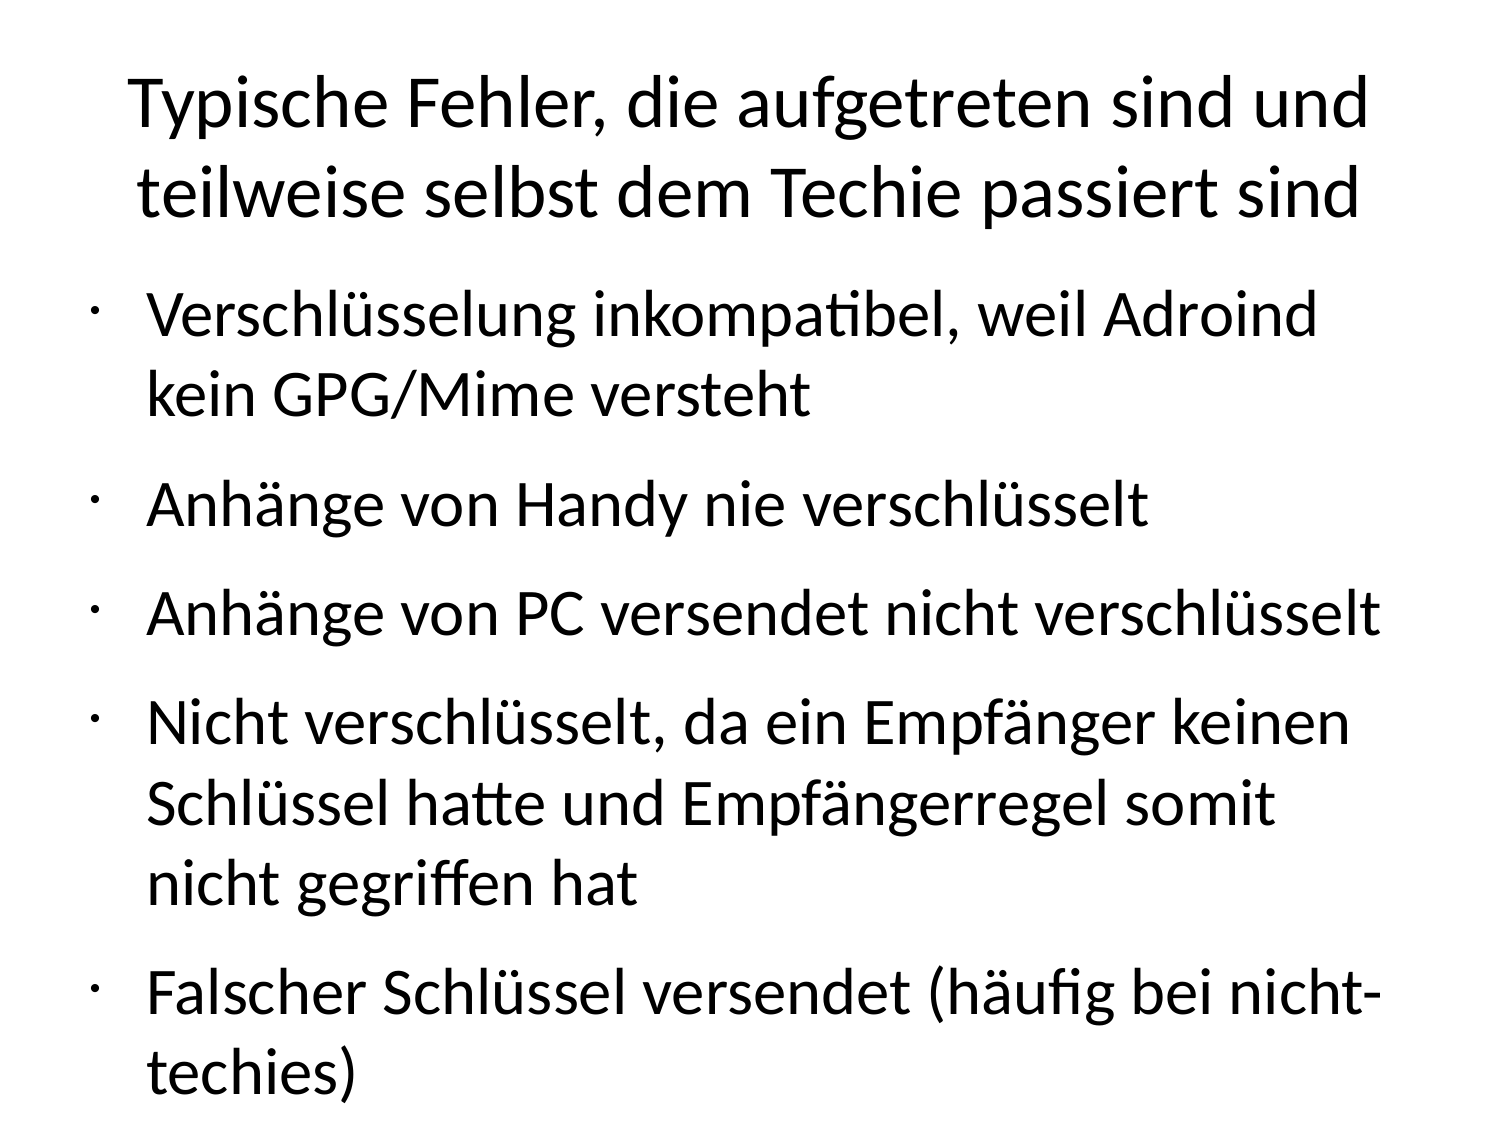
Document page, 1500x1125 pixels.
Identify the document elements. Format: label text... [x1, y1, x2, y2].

list Verschlüsselung inkompatibel, weil Adroind kein GPG/Mime versteht Anhänge von Handy nie verschlüsselt Anhänge von PC versendet nicht verschlüsselt Nicht verschlüsselt, da ein Empfänger keinen Schlüssel hatte und Empfängerregel somit nicht gegriffen hat Falscher Schlüssel versendet (häufig bei nicht-techies) [75, 262, 1425, 1005]
title Typische Fehler, die aufgetreten sind und teilweise selbst dem Techie passiert sind [75, 45, 1425, 233]
